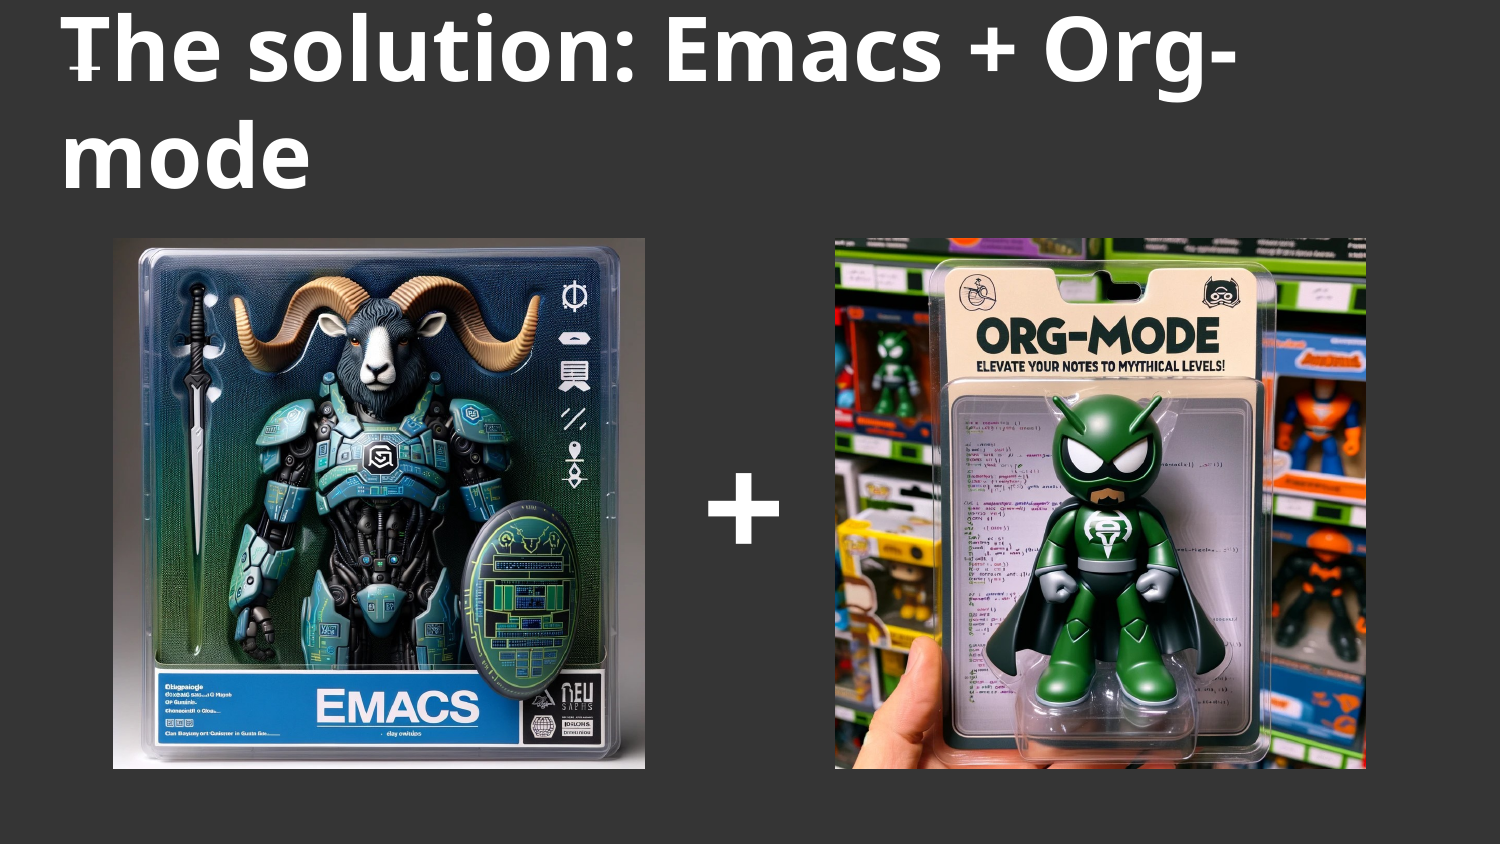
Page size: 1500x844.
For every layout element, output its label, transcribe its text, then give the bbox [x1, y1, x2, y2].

title The solution: Emacs + Org-mode [44, 26, 1481, 173]
picture [113, 238, 645, 769]
text_box + [687, 399, 792, 605]
picture [835, 238, 1366, 769]
picture [835, 610, 843, 623]
